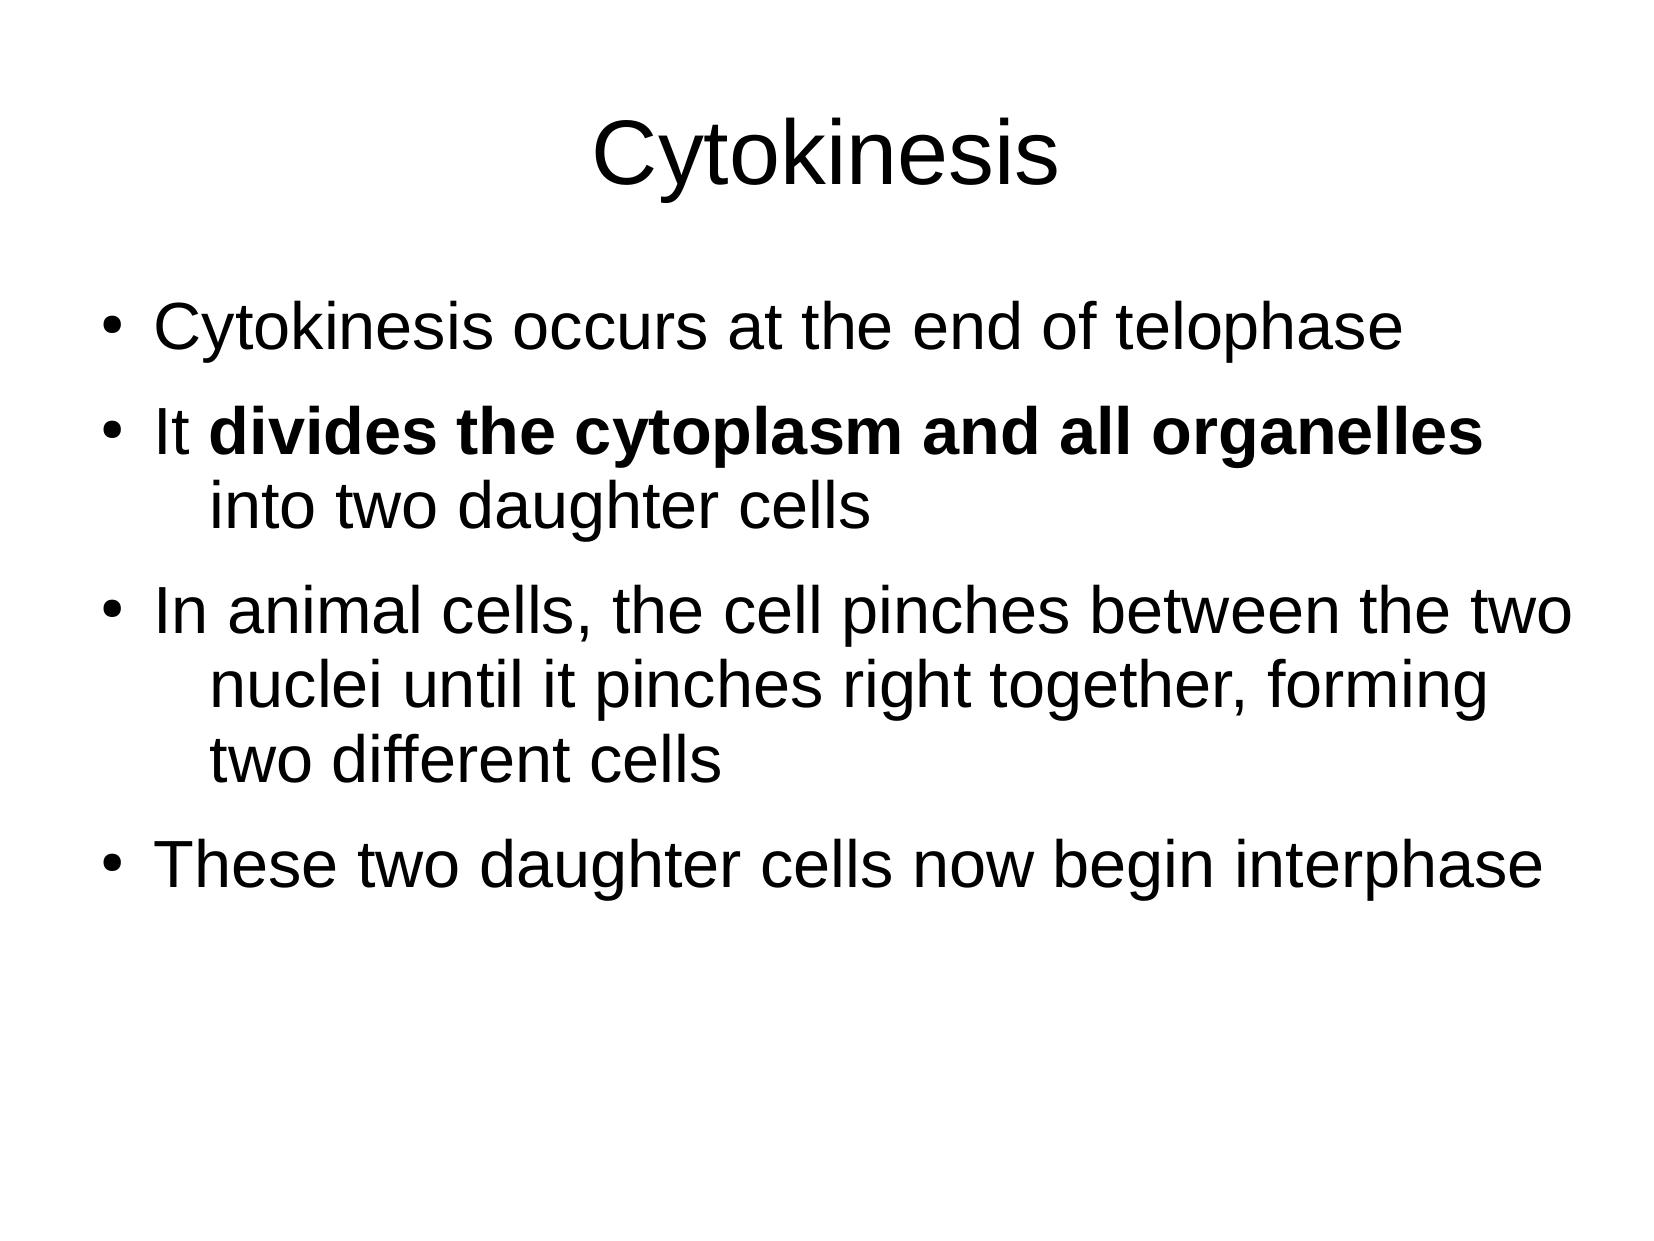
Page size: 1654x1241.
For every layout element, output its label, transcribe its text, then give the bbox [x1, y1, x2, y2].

title Cytokinesis [82, 49, 1571, 257]
list Cytokinesis occurs at the end of telophase It divides the cytoplasm and all organelles into two daughter cells In animal cells, the cell pinches between the two nuclei until it pinches right together, forming two different cells These two daughter cells now begin interphase [82, 289, 1595, 1094]
